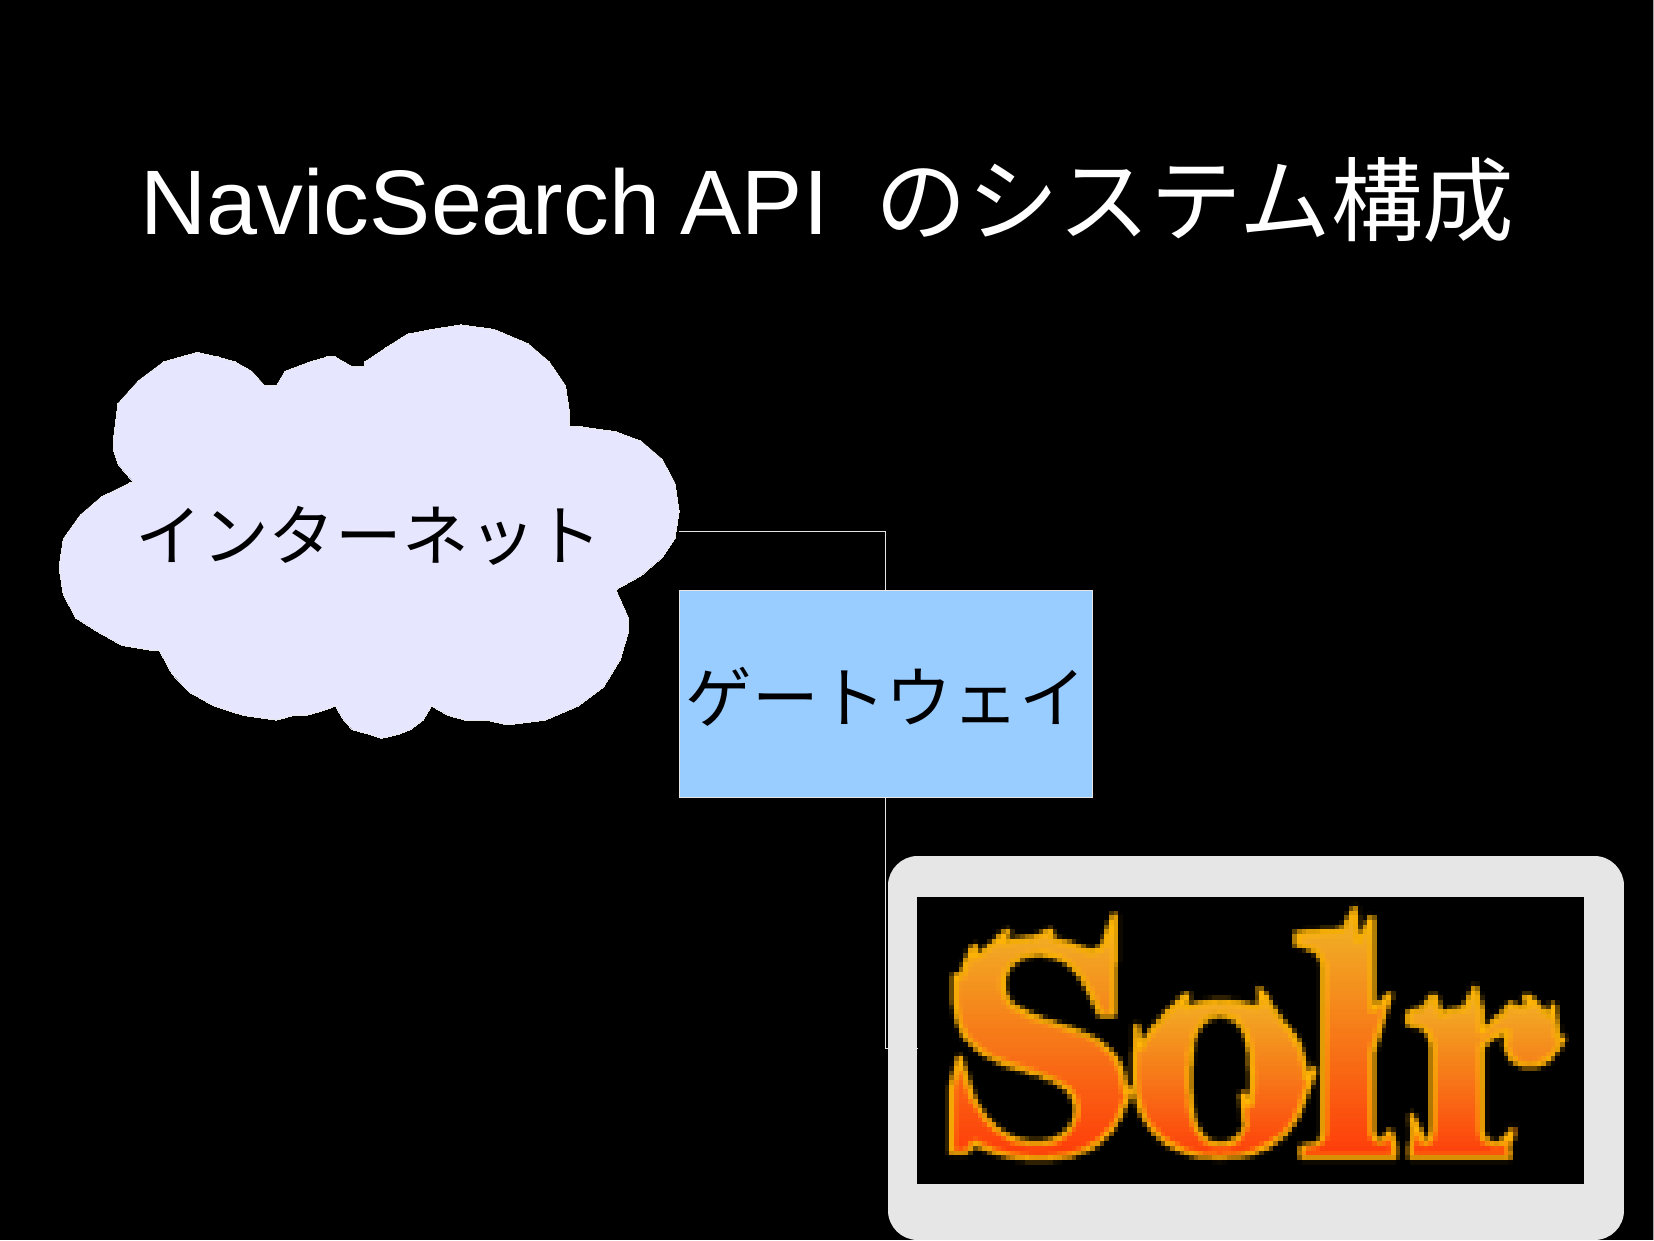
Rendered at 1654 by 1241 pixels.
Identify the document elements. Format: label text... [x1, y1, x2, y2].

picture [917, 897, 1584, 1184]
text_box ゲートウェイ [679, 590, 1093, 798]
text_box [917, 885, 1595, 1211]
title NavicSearch API のシステム構成 [121, 91, 1534, 299]
text_box インターネット [59, 324, 680, 739]
